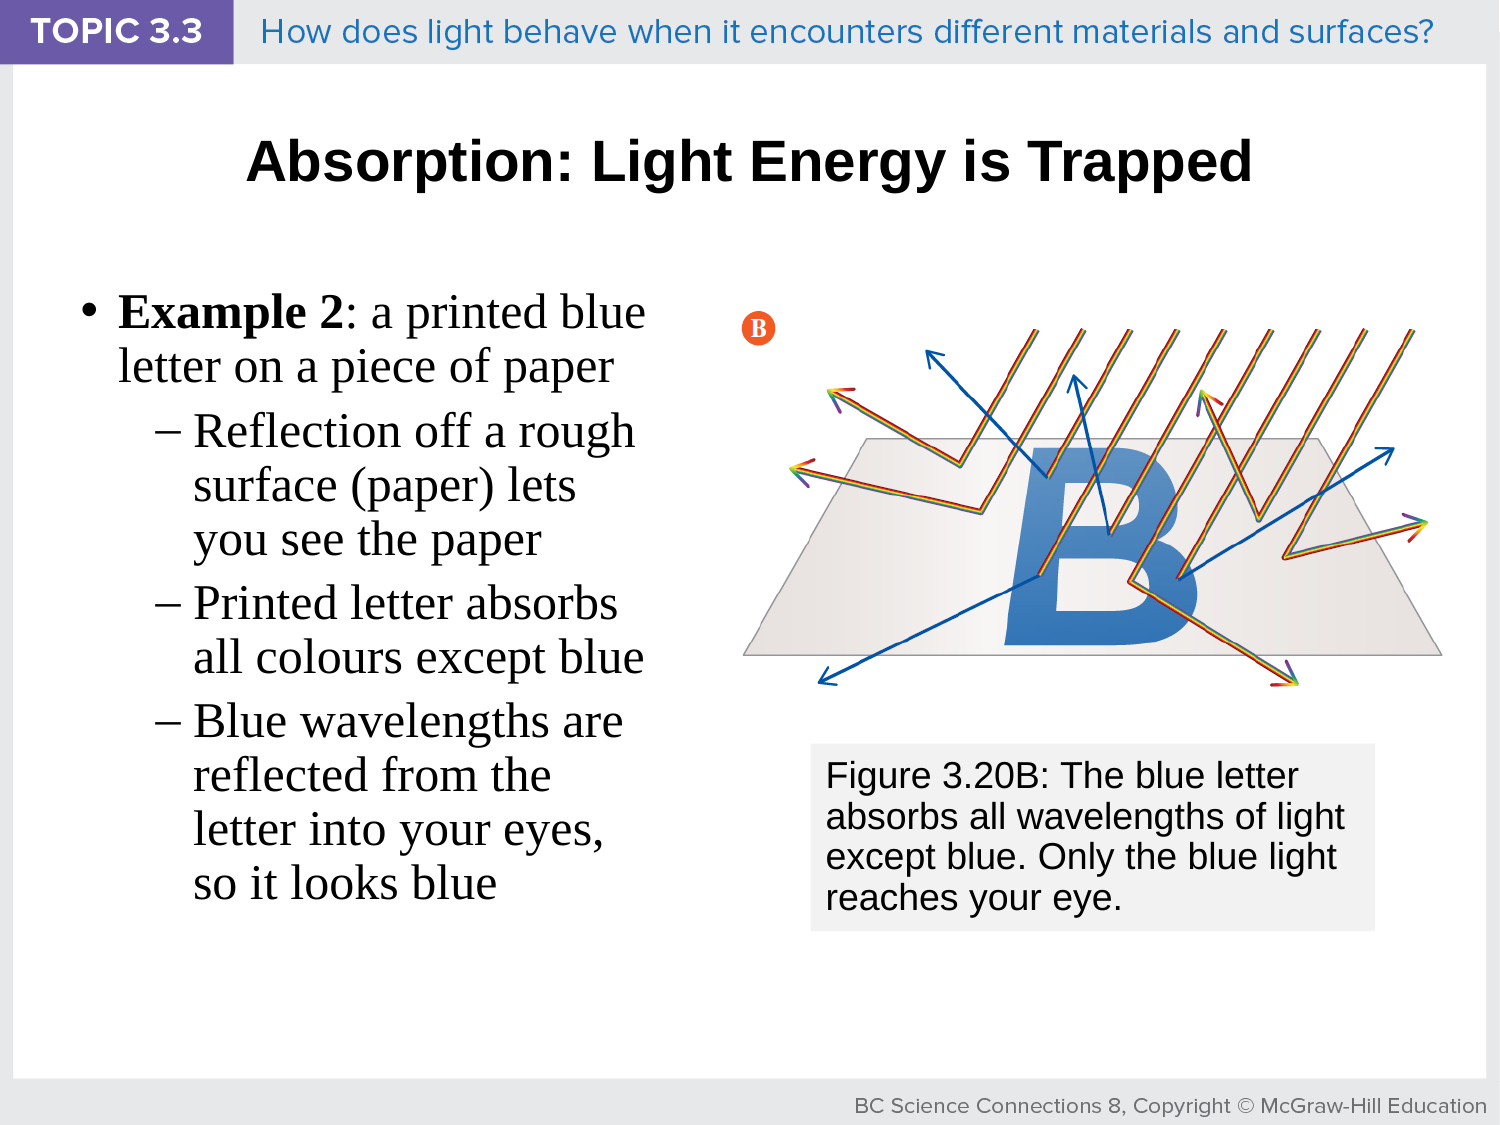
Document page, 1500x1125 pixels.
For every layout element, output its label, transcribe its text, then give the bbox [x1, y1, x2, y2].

picture [0, 0, 1500, 1082]
list Example 2: a printed blue letter on a piece of paper Reflection off a rough surface (paper) lets you see the paper Printed letter absorbs all colours except blue Blue wavelengths are reflected from the letter into your eyes, so it looks blue [65, 278, 675, 1014]
list Figure 3.20B: The blue letter absorbs all wavelengths of light except blue. Only the blue light reaches your eye. [810, 743, 1375, 932]
title Absorption: Light Energy is Trapped [103, 76, 1397, 249]
